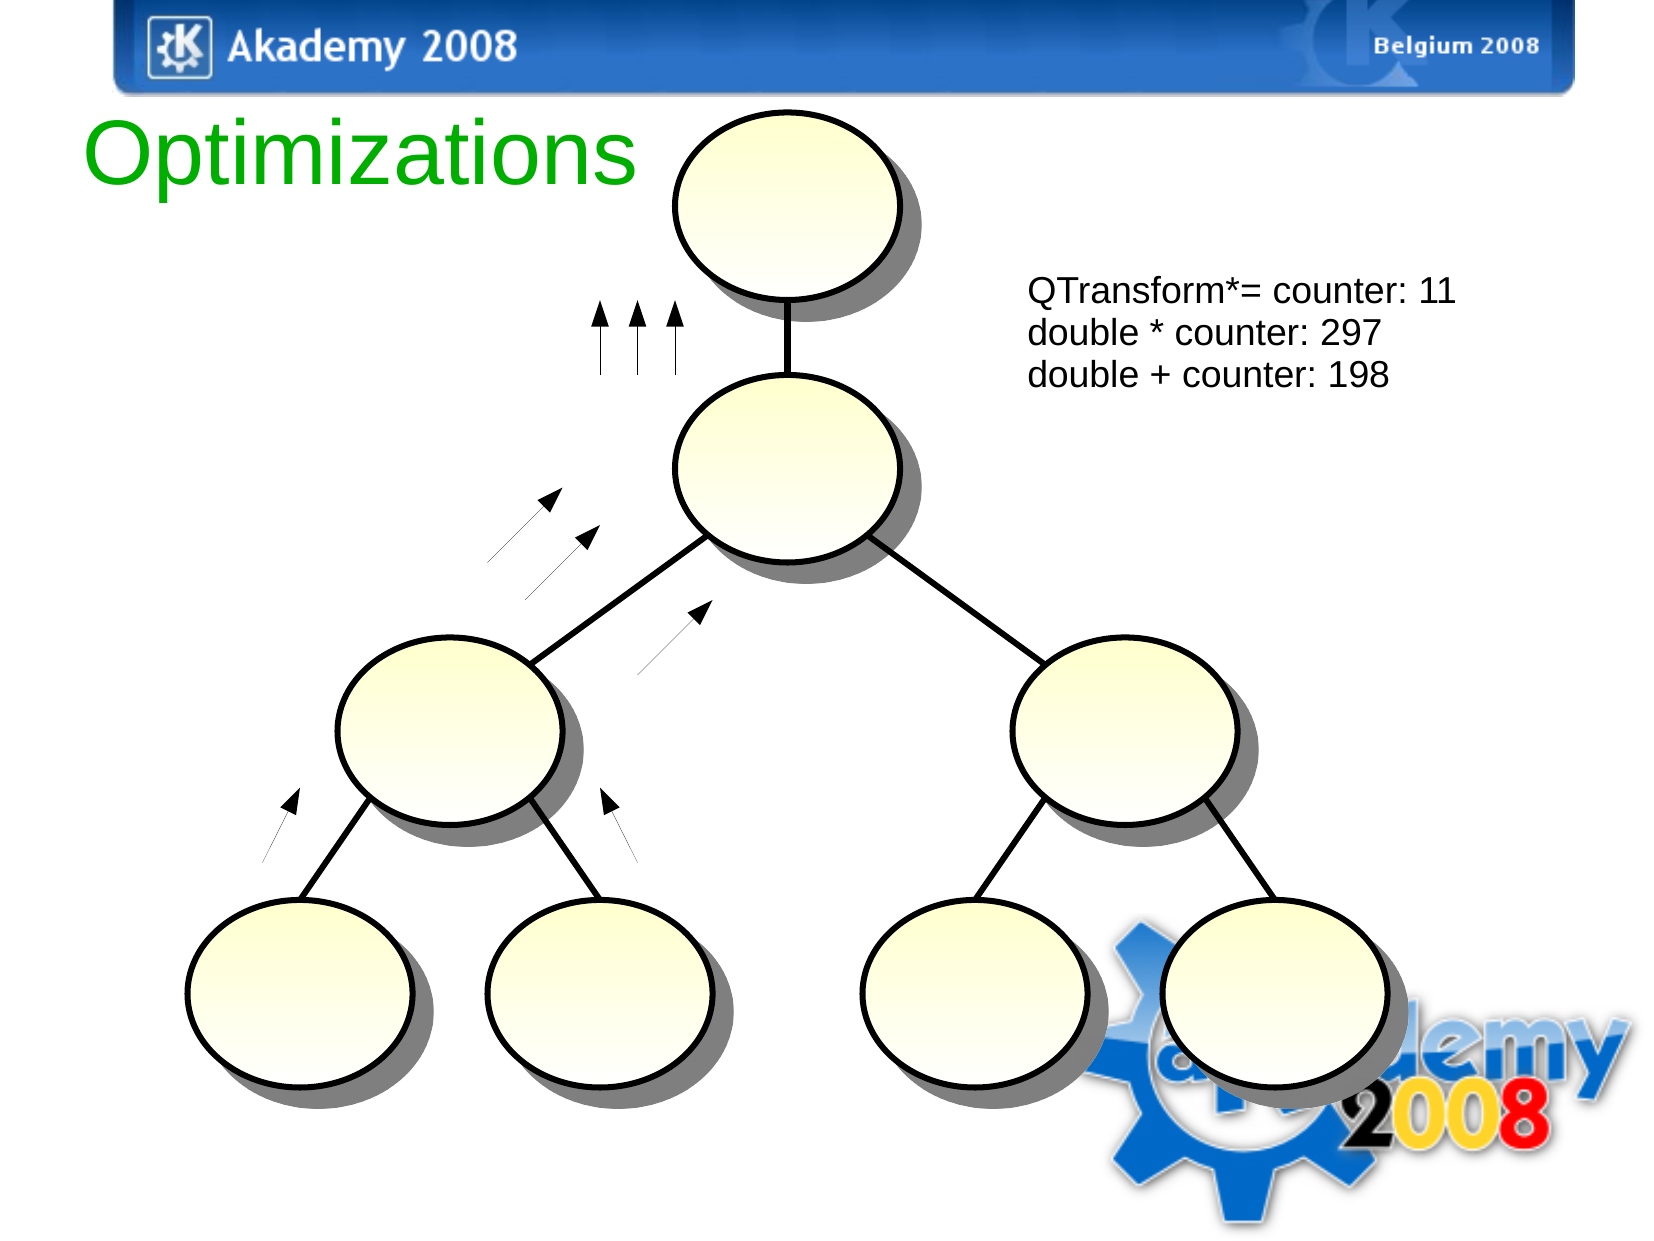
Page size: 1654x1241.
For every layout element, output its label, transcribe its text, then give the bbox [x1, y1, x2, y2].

picture [112, 0, 1575, 98]
text_box [487, 899, 713, 1088]
text_box [1012, 637, 1238, 826]
text_box [1162, 899, 1388, 1088]
title Optimizations [82, 49, 1571, 257]
text_box [862, 899, 1088, 1088]
picture [1053, 913, 1654, 1241]
text_box [187, 899, 413, 1088]
text_box [337, 637, 563, 826]
text_box [675, 374, 901, 563]
text_box [675, 112, 901, 300]
text_box QTransform*= counter: 11 double * counter: 297 double + counter: 198 [1012, 262, 1613, 404]
